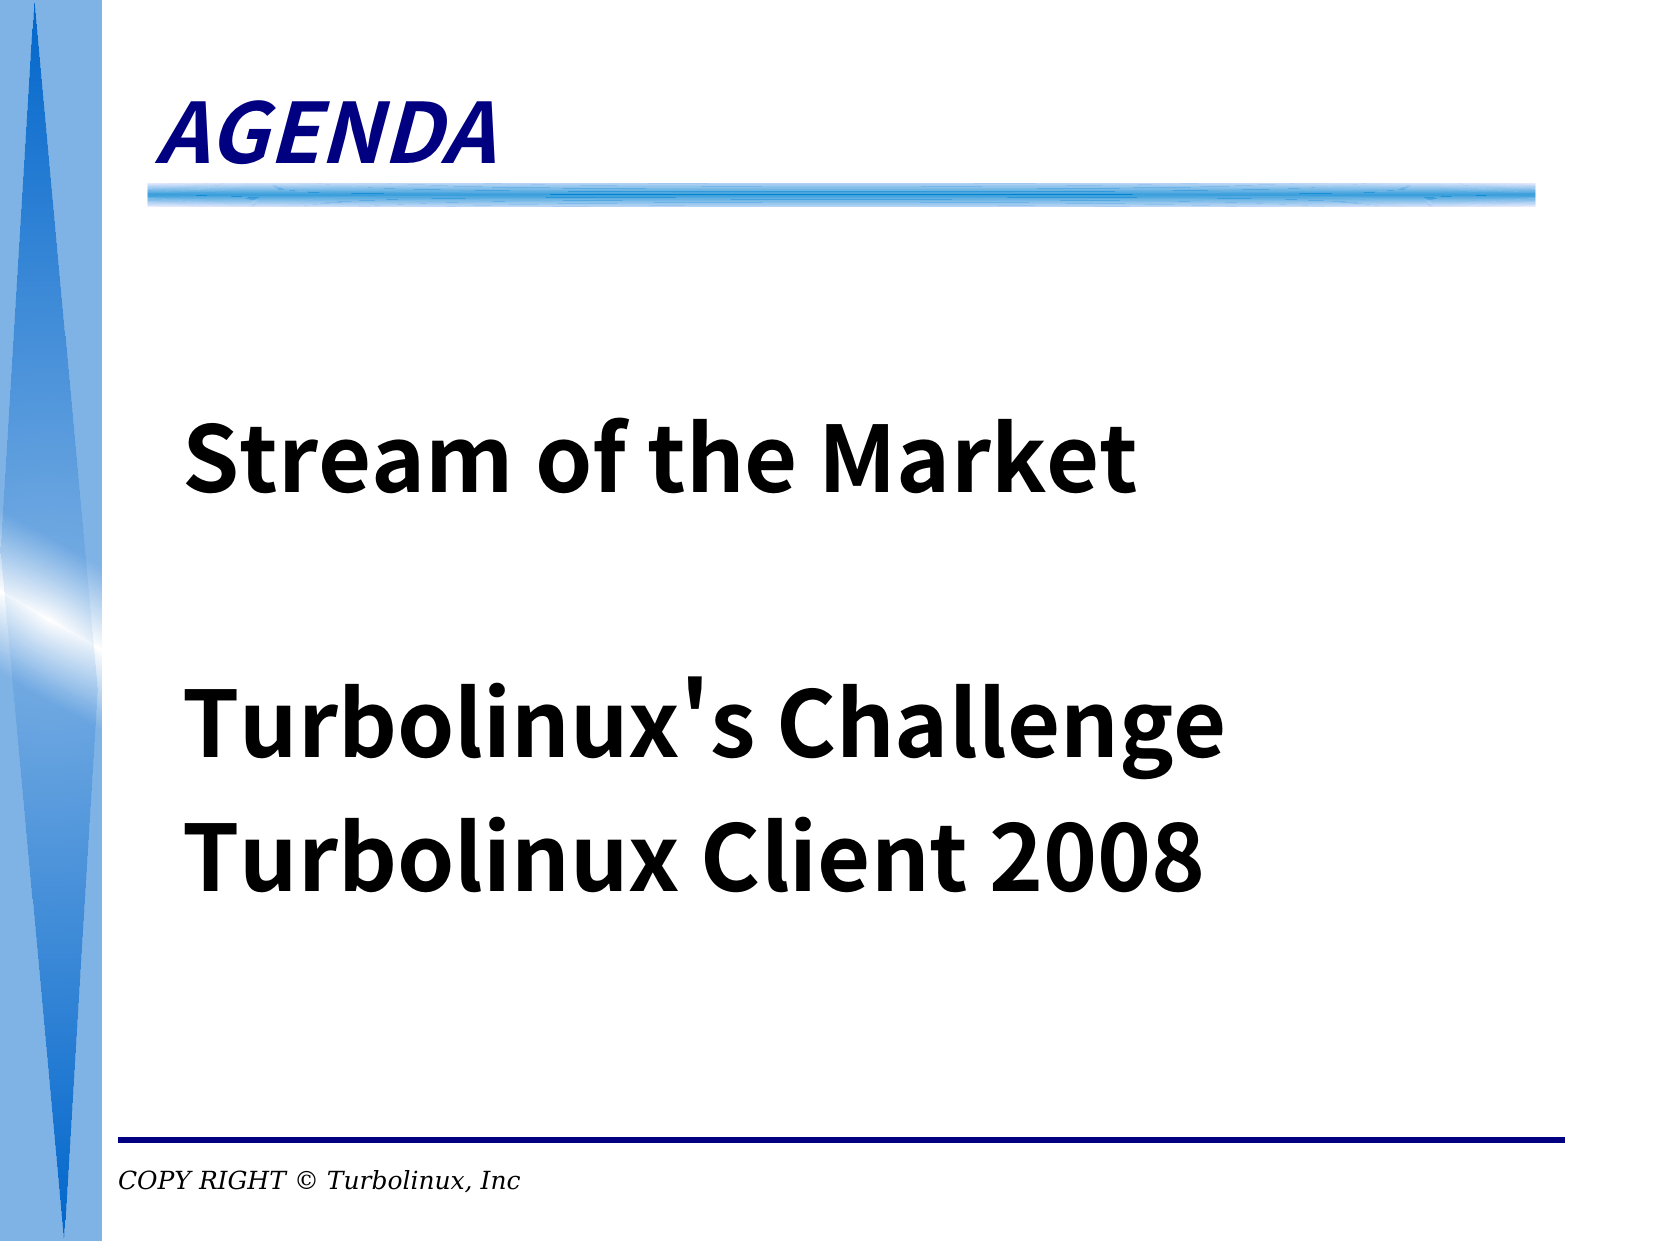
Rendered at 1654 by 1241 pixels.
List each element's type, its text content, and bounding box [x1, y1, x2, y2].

subtitle Stream of the Market Turbolinux's Challenge Turbolinux Client 2008 [147, 385, 1418, 851]
title AGENDA [155, 80, 1544, 174]
